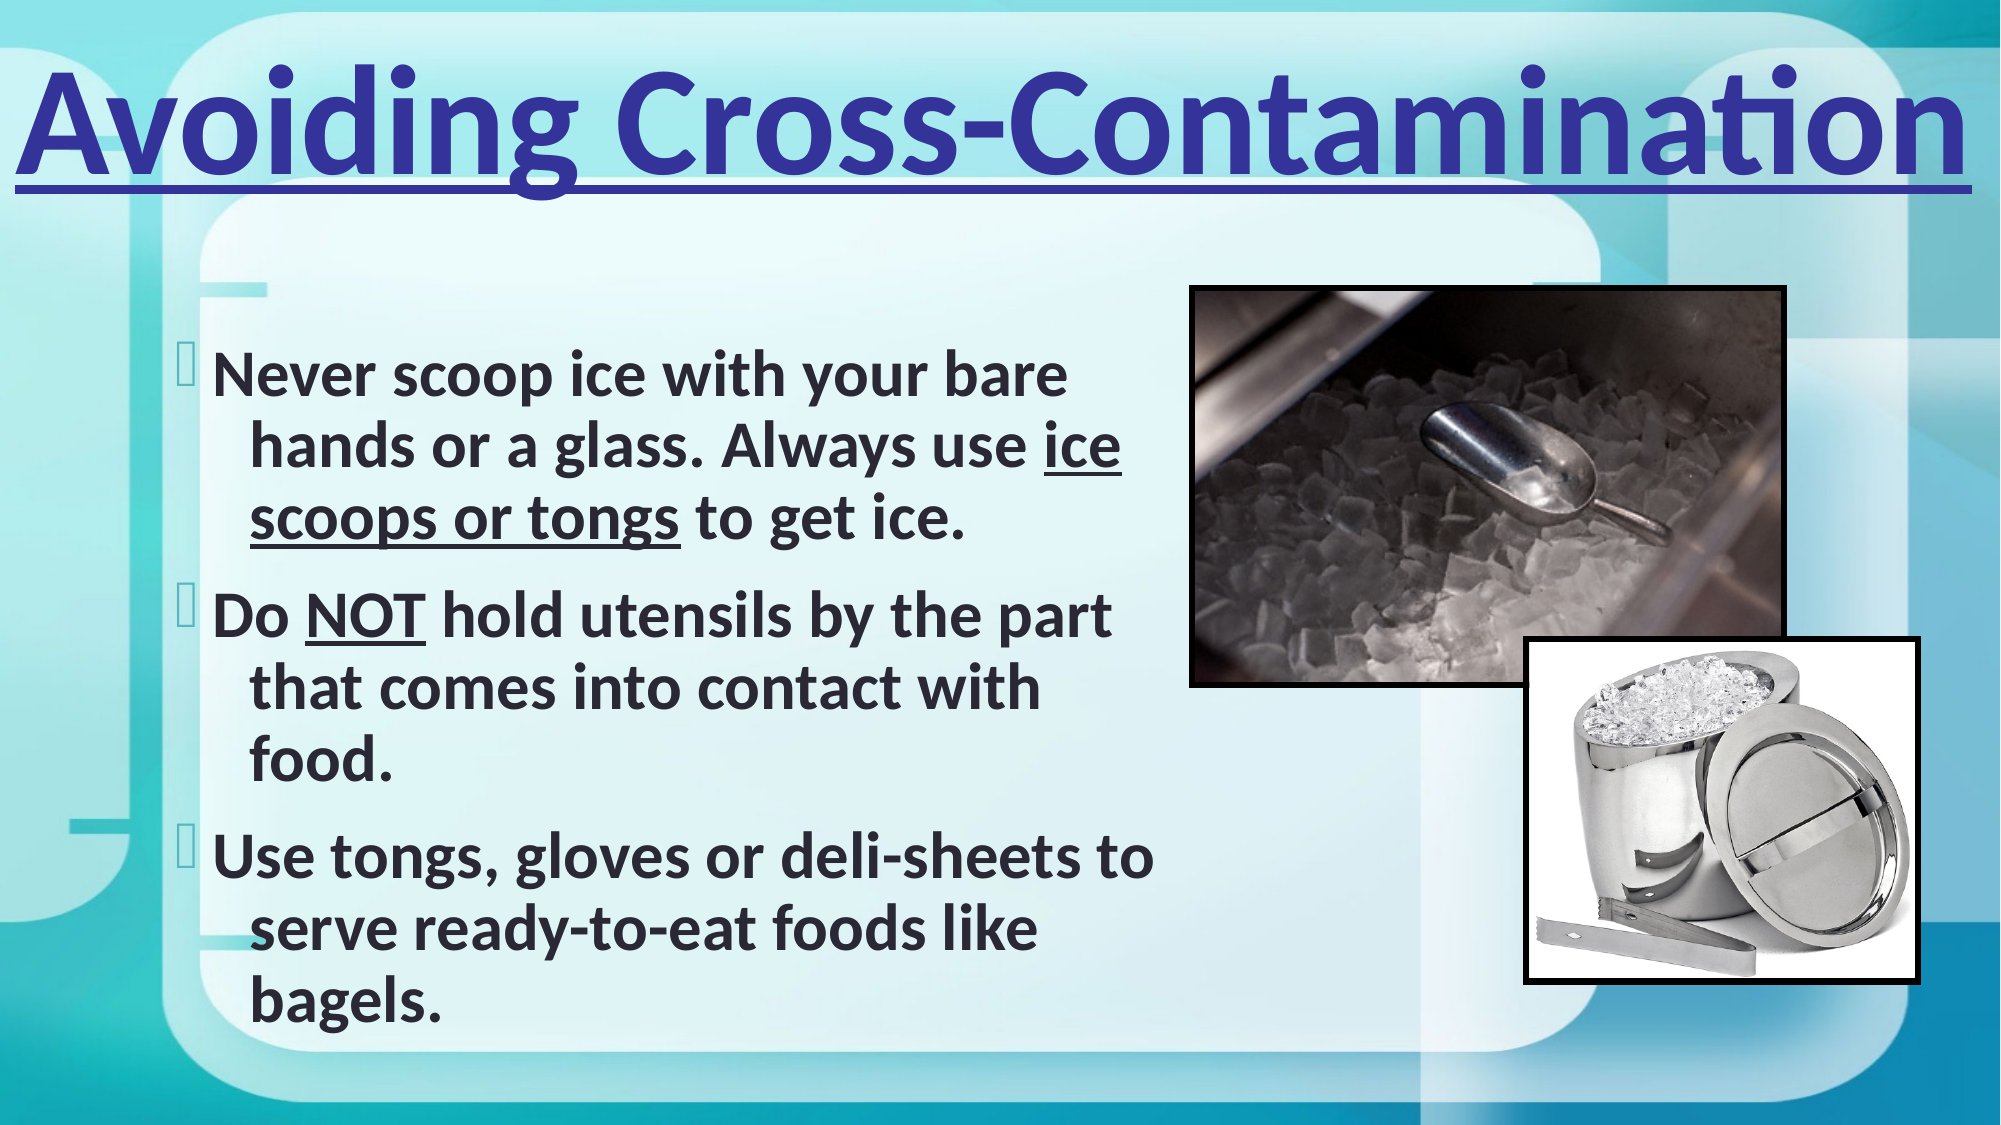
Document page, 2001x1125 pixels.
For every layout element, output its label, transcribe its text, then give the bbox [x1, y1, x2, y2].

list Never scoop ice with your bare hands or a glass. Always use ice scoops or tongs to get ice. Do NOT hold utensils by the part that comes into contact with food. Use tongs, gloves or deli-sheets to serve ready-to-eat foods like bagels. [159, 330, 1195, 1109]
picture [1529, 642, 1915, 979]
picture [1194, 291, 1781, 683]
title Avoiding Cross-Contamination [0, 0, 2000, 214]
